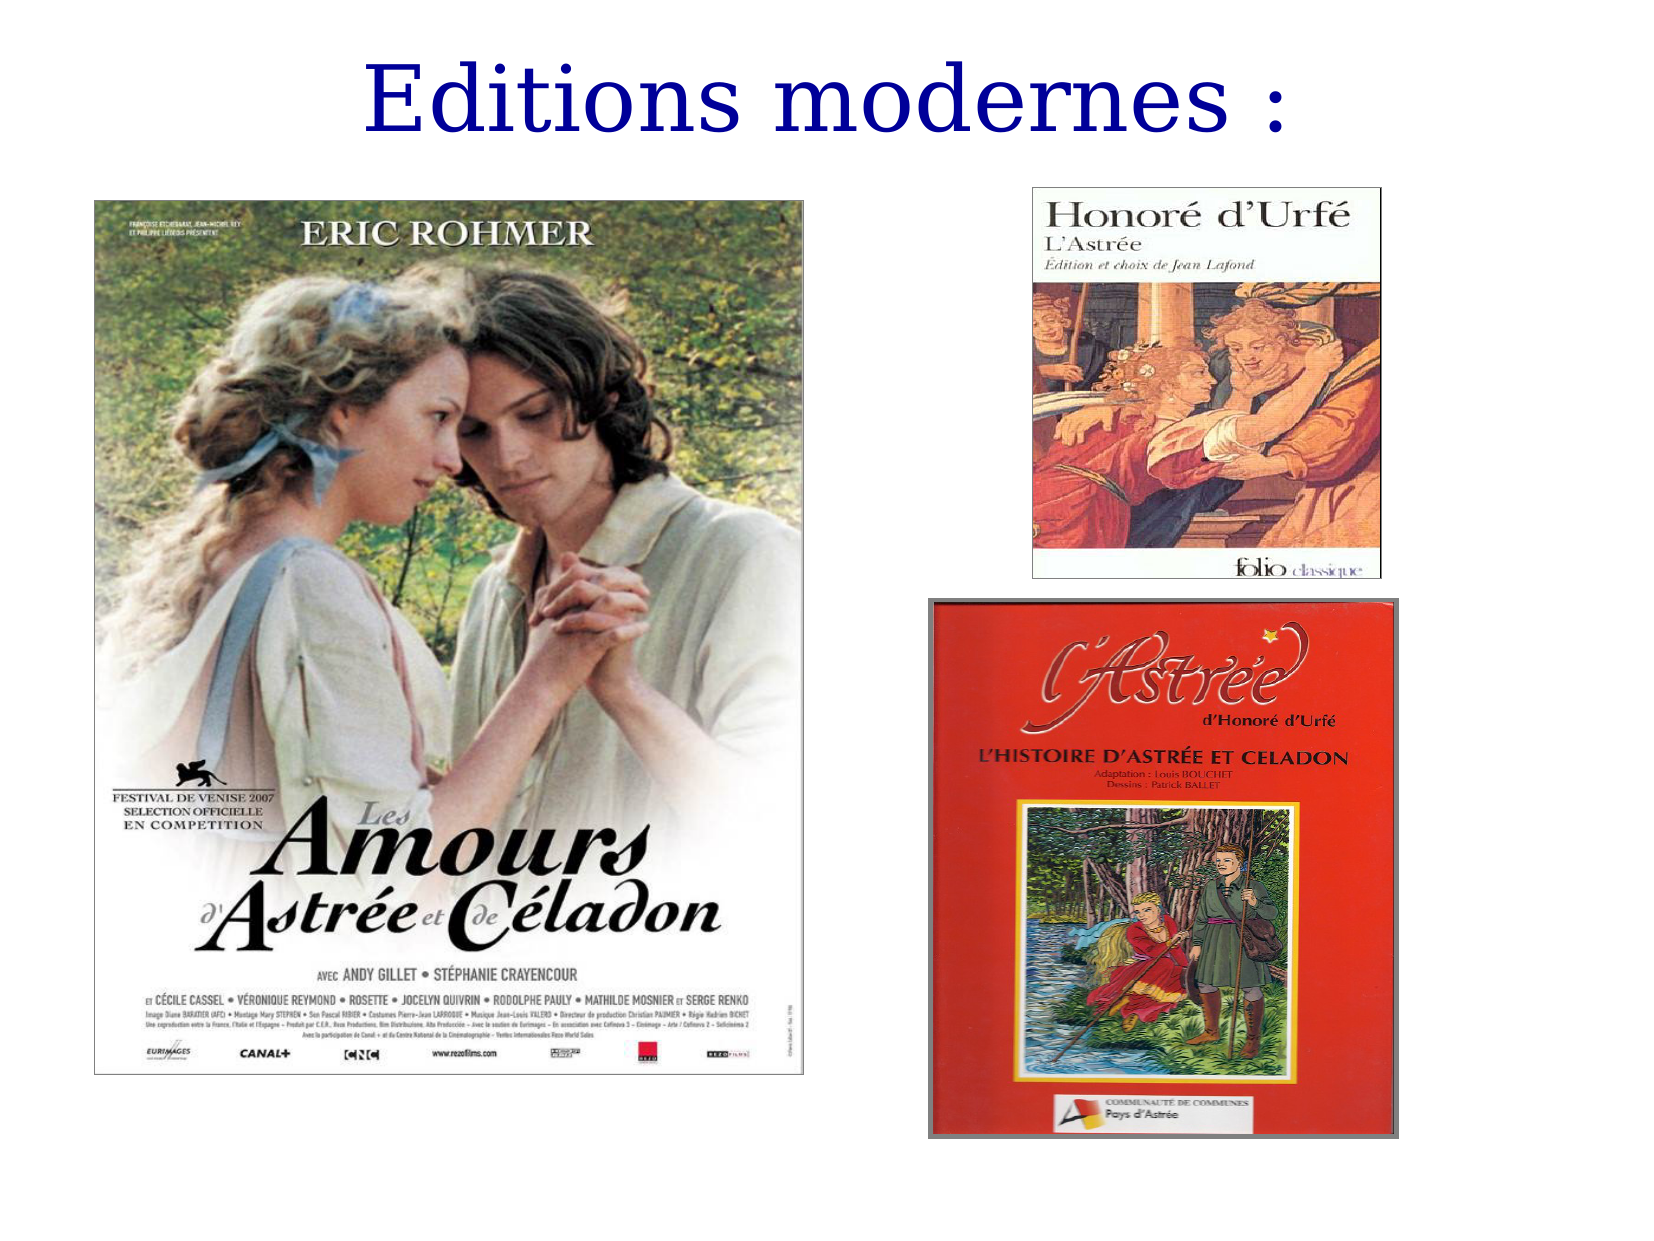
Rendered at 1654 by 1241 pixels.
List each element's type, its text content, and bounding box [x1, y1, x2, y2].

title Editions modernes : [82, 11, 1571, 178]
picture [933, 602, 1394, 1134]
picture [1032, 187, 1382, 579]
picture [94, 200, 804, 1075]
